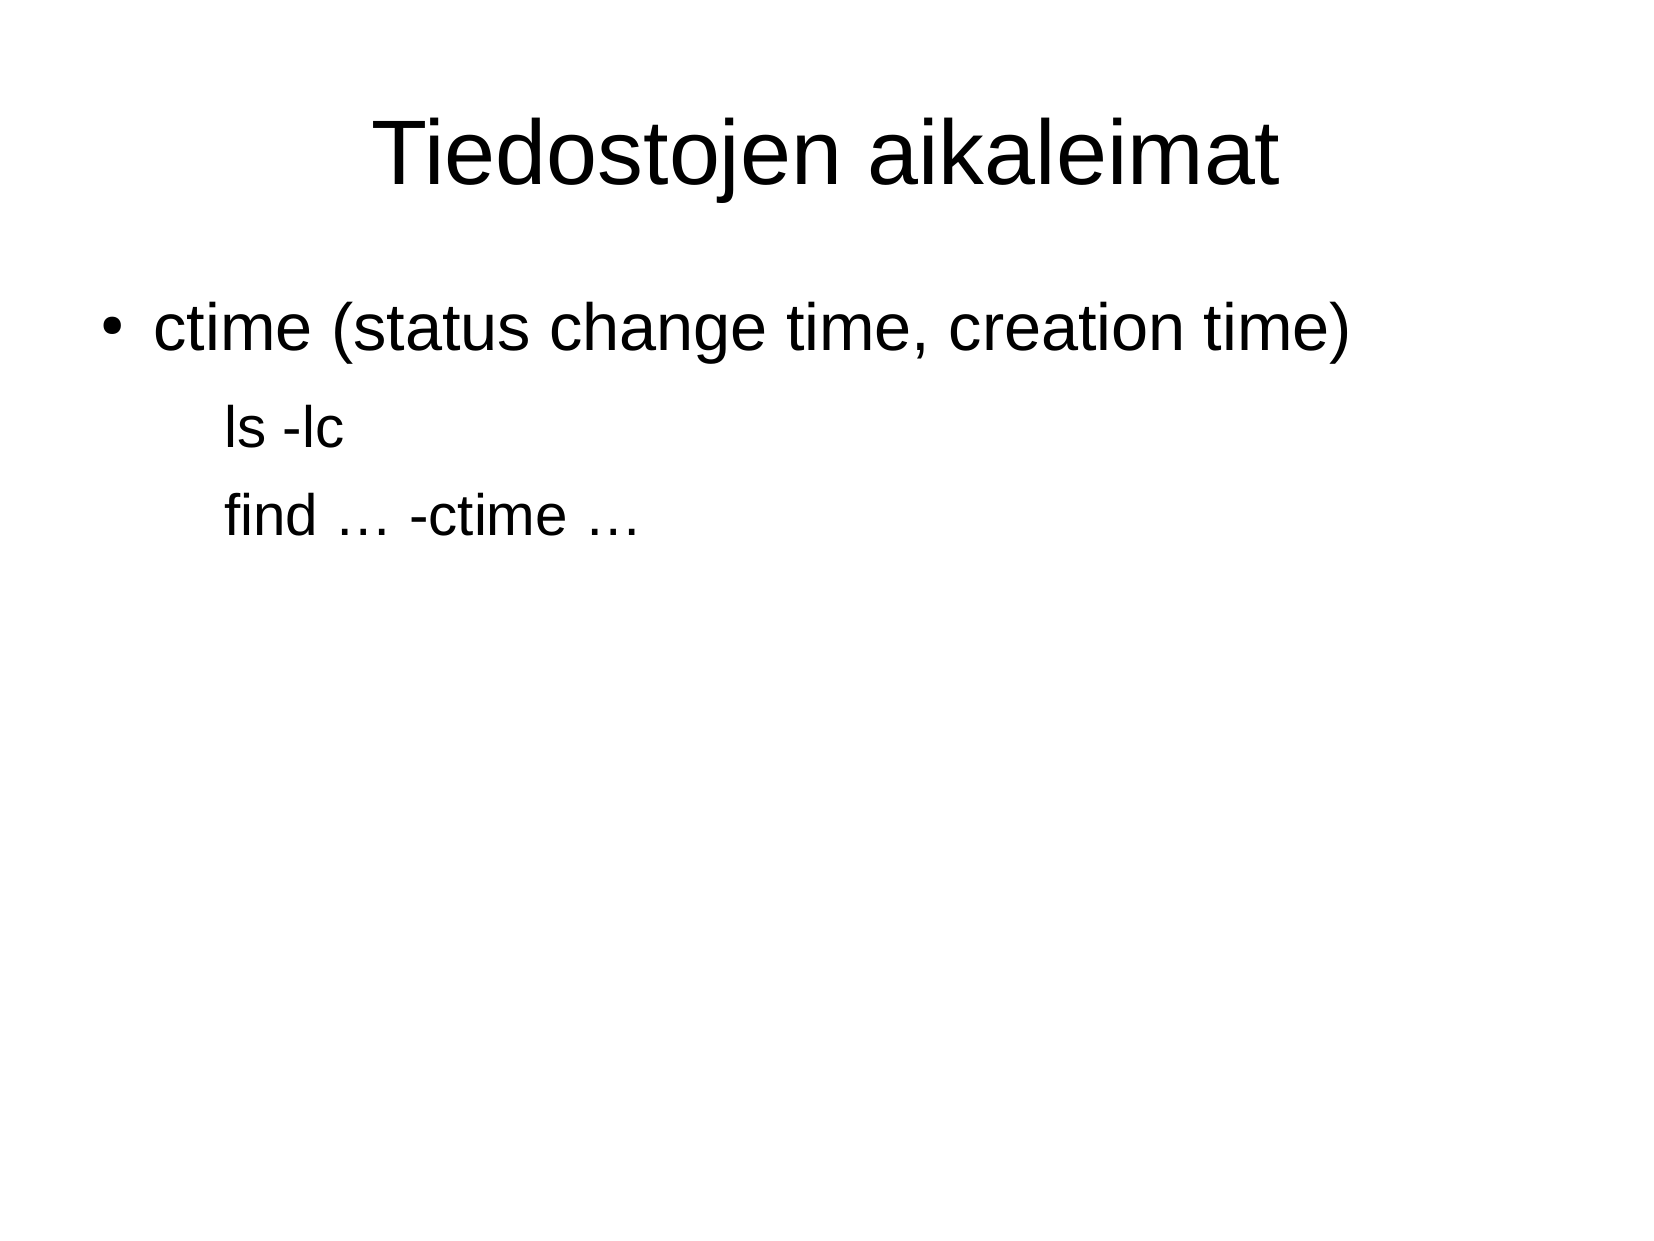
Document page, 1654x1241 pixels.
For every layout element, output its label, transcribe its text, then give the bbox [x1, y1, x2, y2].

title Tiedostojen aikaleimat [82, 49, 1571, 257]
list ctime (status change time, creation time) ls -lc find … -ctime … [82, 290, 1571, 1010]
